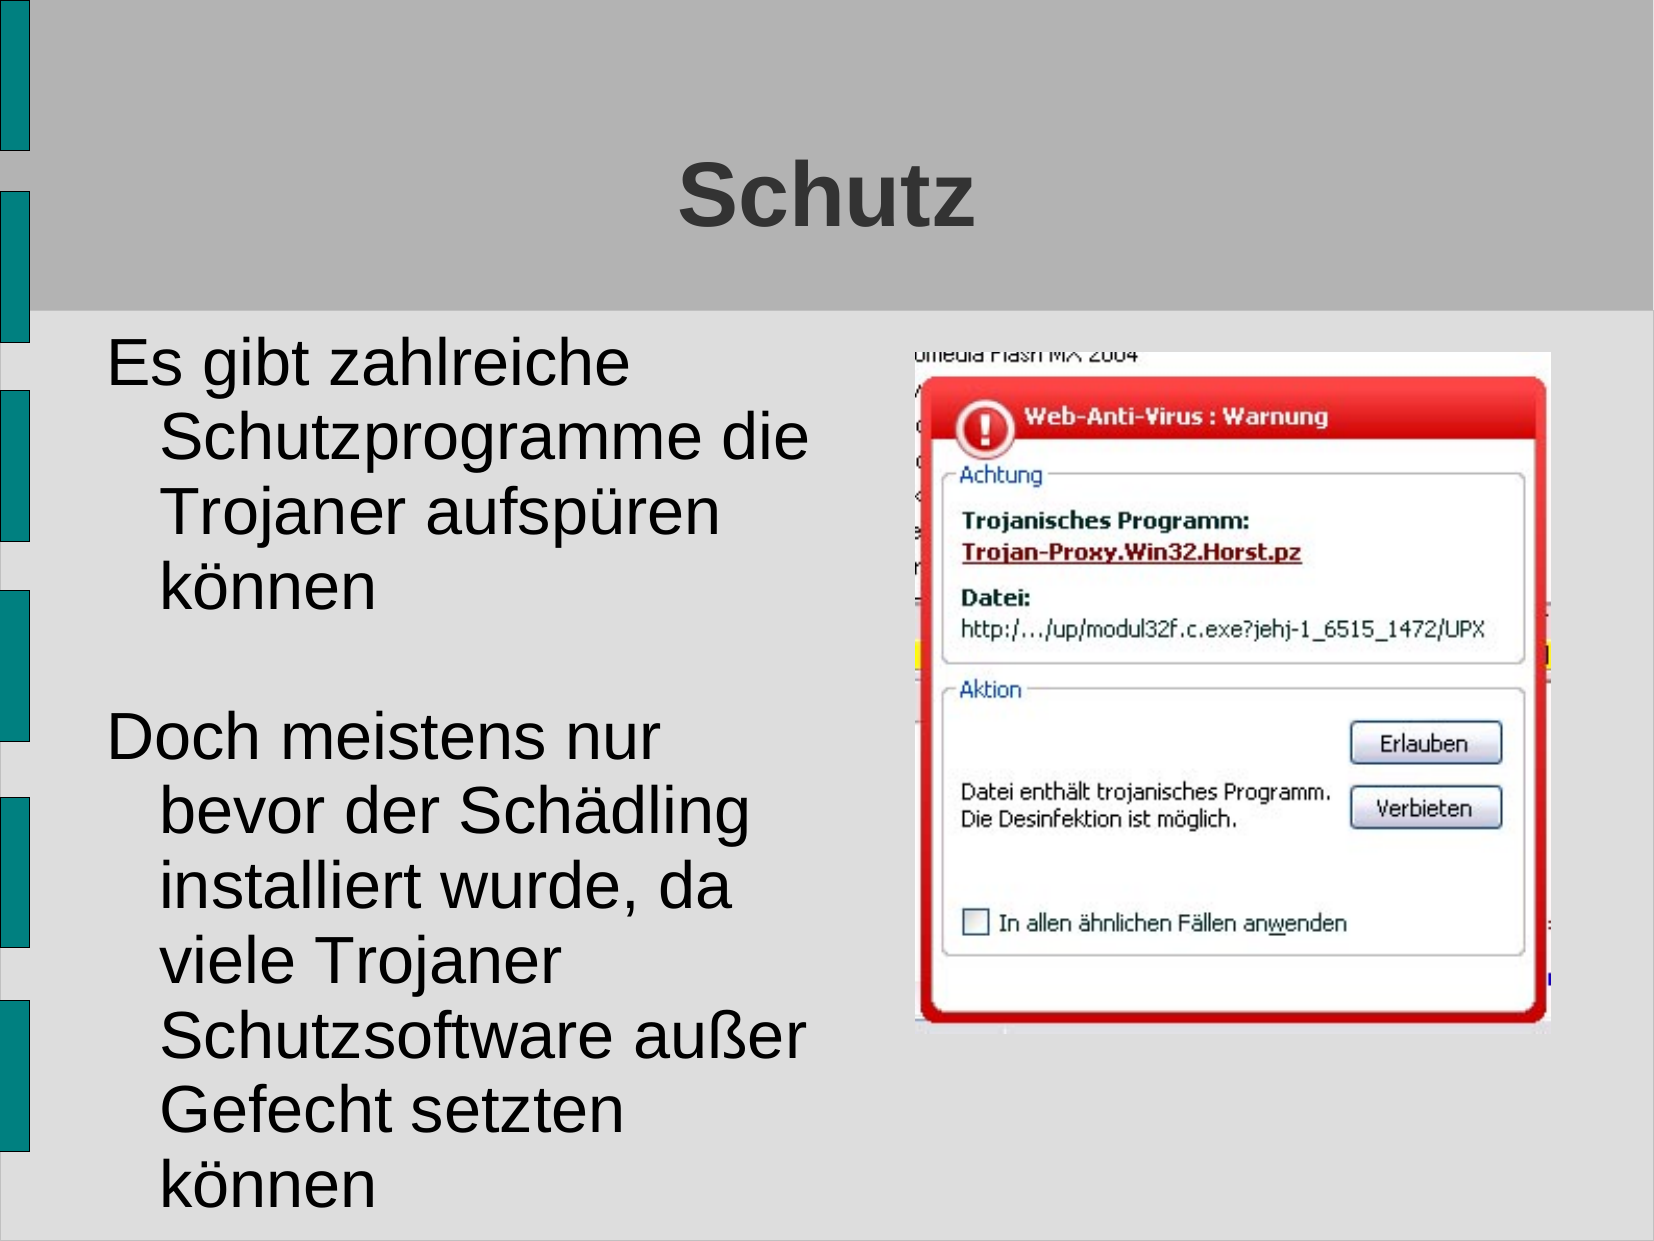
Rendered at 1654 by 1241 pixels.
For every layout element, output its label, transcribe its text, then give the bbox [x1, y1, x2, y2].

list Es gibt zahlreiche Schutzprogramme die Trojaner aufspüren können Doch meistens nur bevor der Schädling installiert wurde, da viele Trojaner Schutzsoftware außer Gefecht setzten können [88, 324, 815, 1223]
title Schutz [121, 91, 1534, 299]
picture [915, 352, 1551, 1034]
